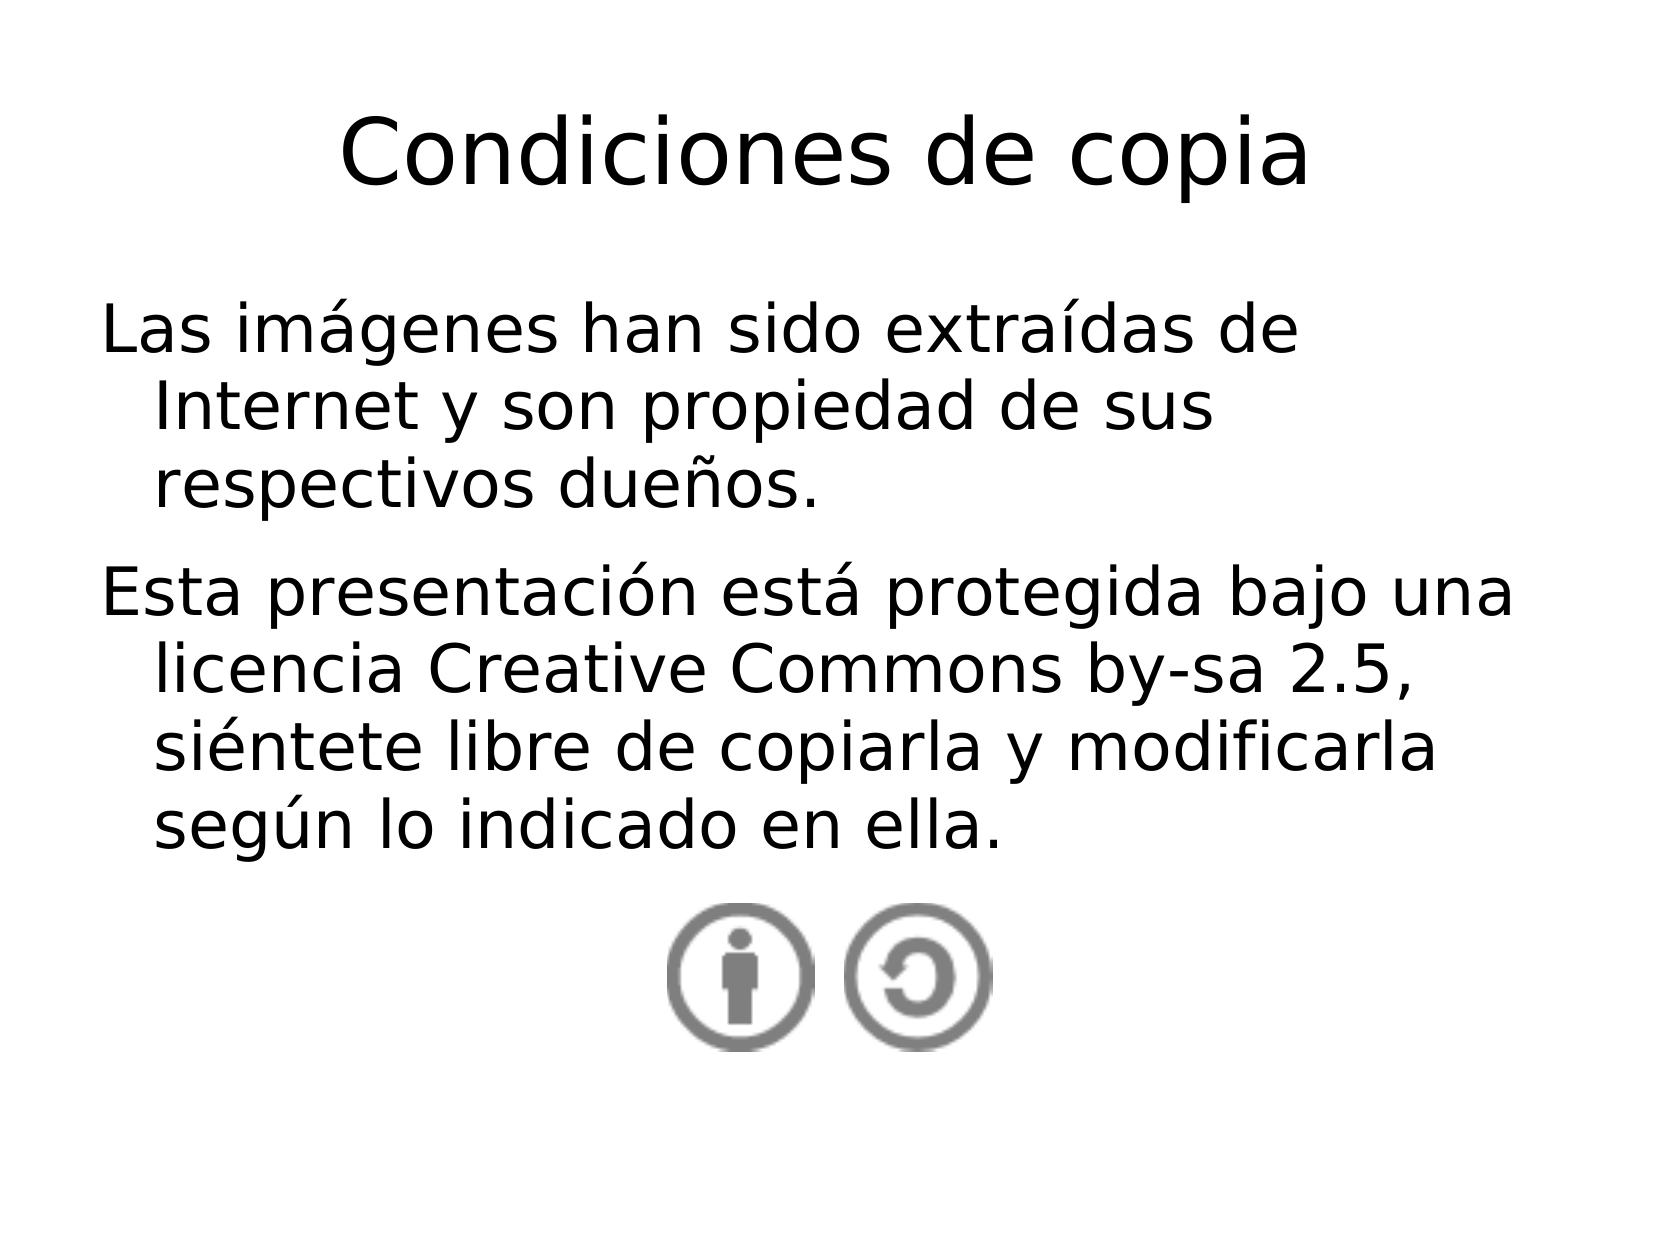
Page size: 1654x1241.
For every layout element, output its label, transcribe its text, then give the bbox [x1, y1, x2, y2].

picture [667, 903, 815, 1052]
picture [844, 903, 993, 1052]
title Condiciones de copia [82, 56, 1571, 250]
list Las imágenes han sido extraídas de Internet y son propiedad de sus respectivos dueños. Esta presentación está protegida bajo una licencia Creative Commons by-sa 2.5, siéntete libre de copiarla y modificarla según lo indicado en ella. [82, 290, 1571, 1094]
